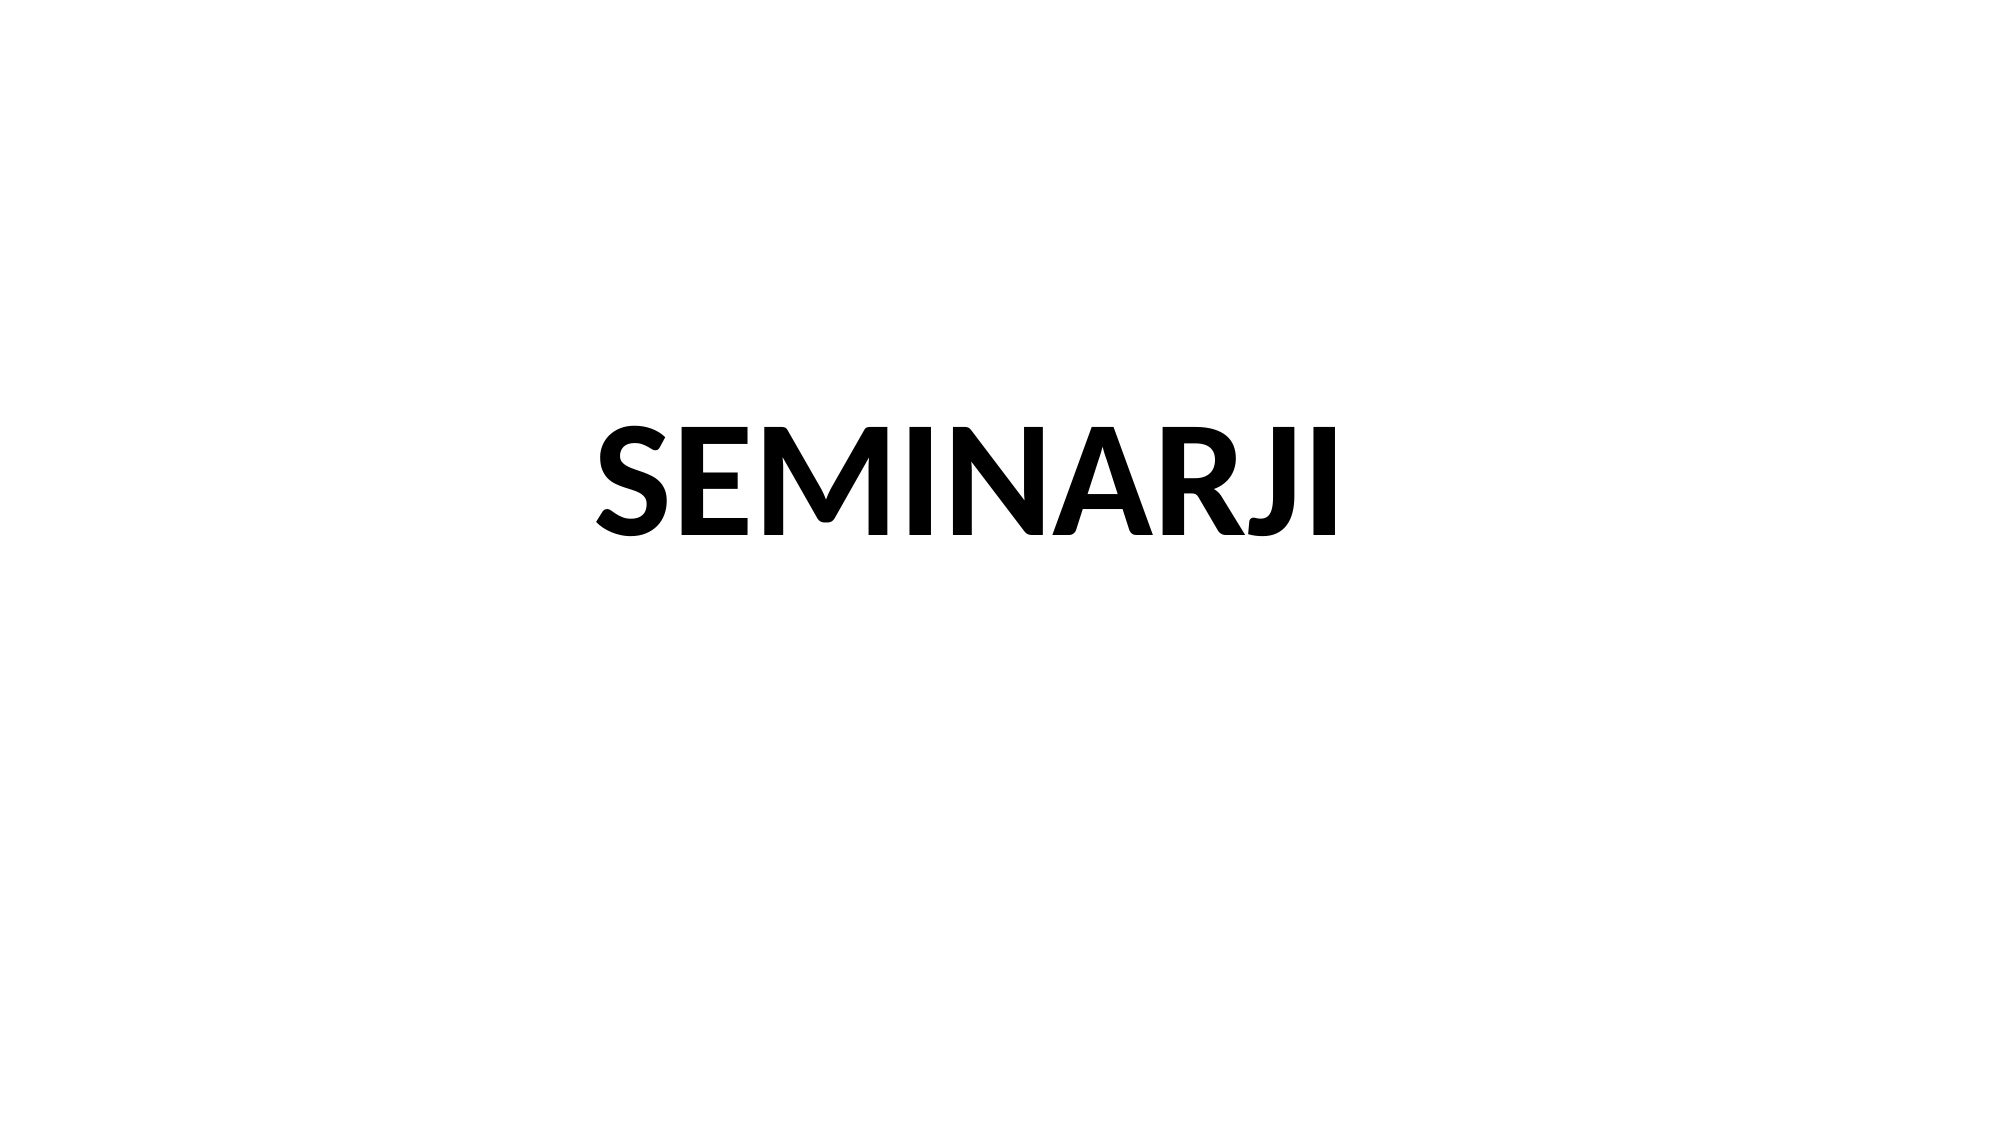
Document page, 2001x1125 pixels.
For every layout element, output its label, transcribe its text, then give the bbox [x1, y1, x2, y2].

text_box SEMINARJI [578, 361, 1401, 577]
